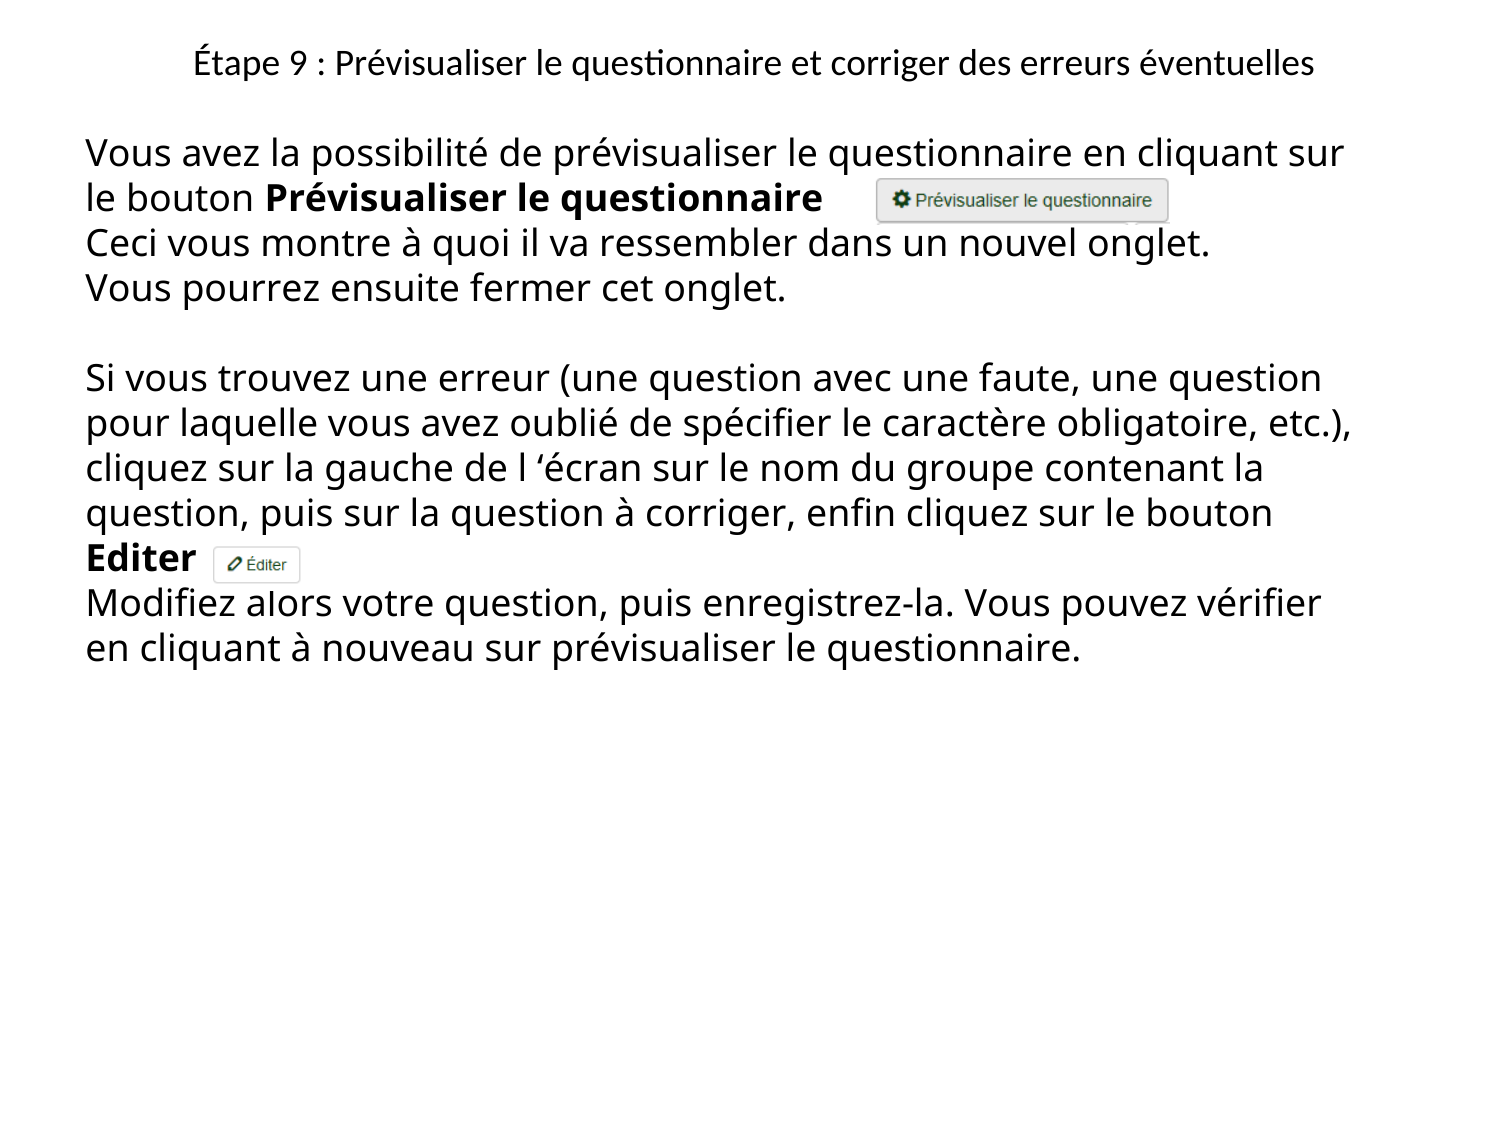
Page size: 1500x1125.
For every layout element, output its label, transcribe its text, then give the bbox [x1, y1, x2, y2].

text_box Vous avez la possibilité de prévisualiser le questionnaire en cliquant sur le bouton Prévisualiser le questionnaire Ceci vous montre à quoi il va ressembler dans un nouvel onglet. Vous pourrez ensuite fermer cet onglet. Si vous trouvez une erreur (une question avec une faute, une question pour laquelle vous avez oublié de spécifier le caractère obligatoire, etc.), cliquez sur la gauche de l ‘écran sur le nom du groupe contenant la question, puis sur la question à corriger, enfin cliquez sur le bouton Editer Modifiez alors votre question, puis enregistrez-la. Vous pouvez vérifier en cliquant à nouveau sur prévisualiser le questionnaire. [70, 121, 1383, 678]
text_box Étape 9 : Prévisualiser le questionnaire et corriger des erreurs éventuelles [40, 30, 1470, 91]
picture [210, 540, 309, 591]
picture [866, 177, 1170, 225]
